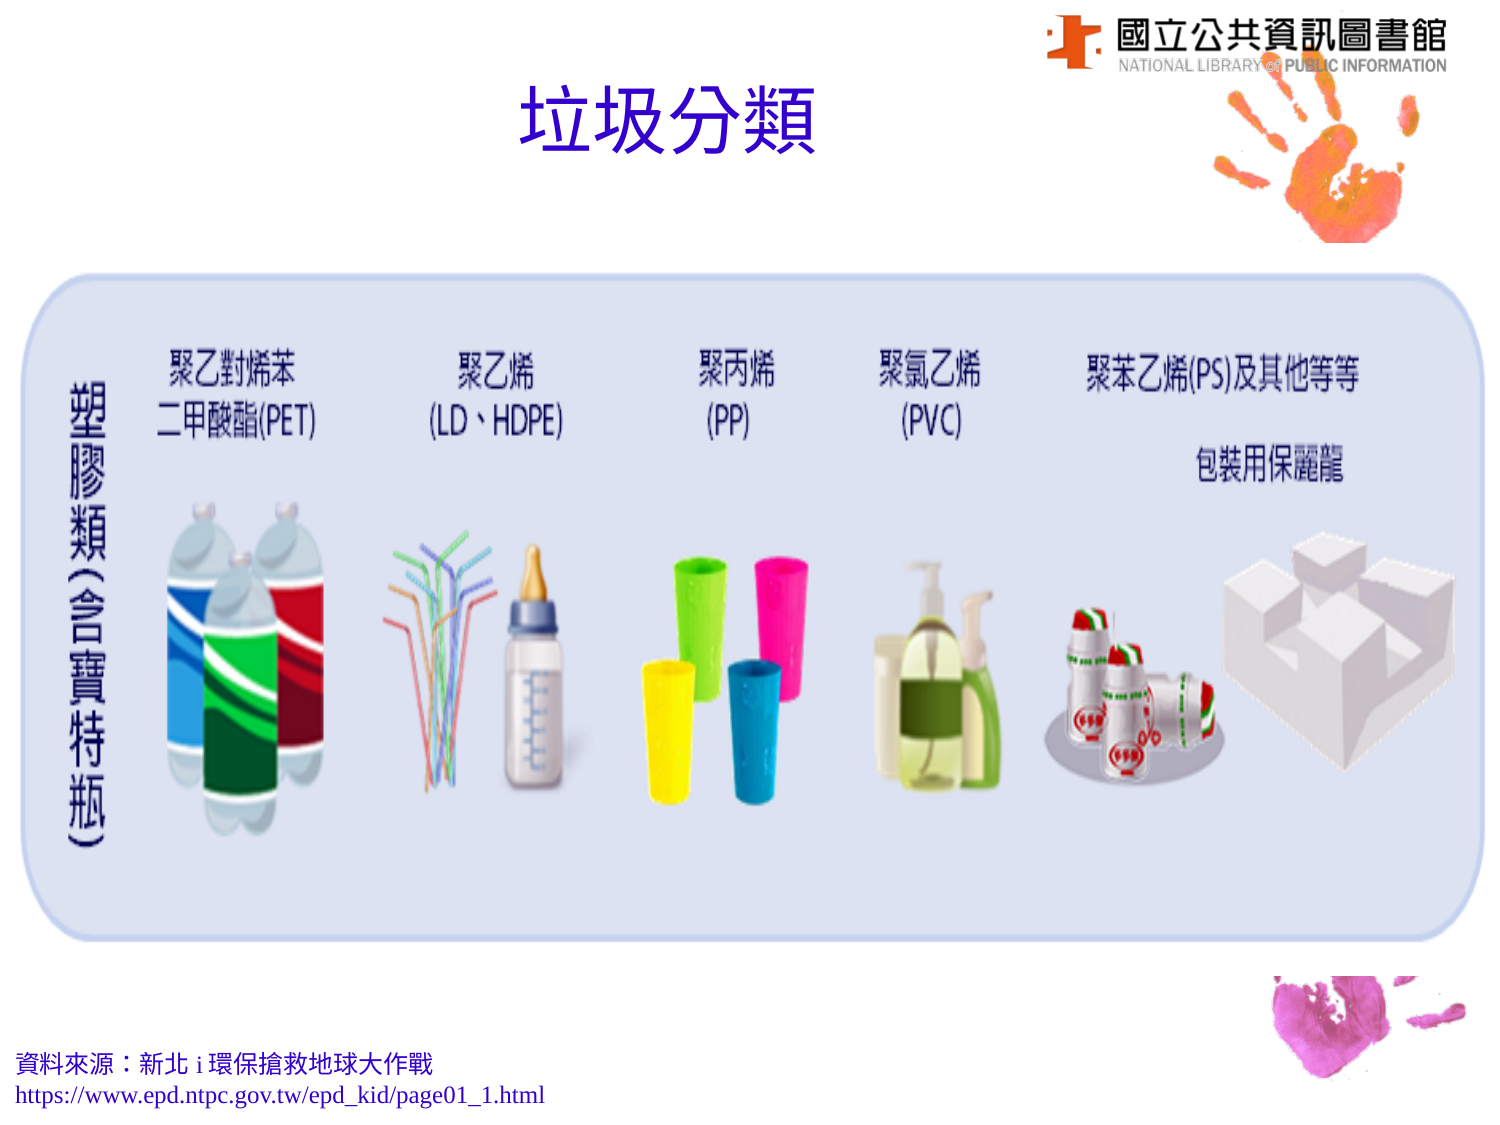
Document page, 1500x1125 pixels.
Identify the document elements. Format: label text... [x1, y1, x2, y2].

picture [0, 243, 1500, 976]
title 垃圾分類 [112, 24, 1176, 213]
text_box 資料來源：新北i環保搶救地球大作戰 https://www.epd.ntpc.gov.tw/epd_kid/page01_1.html [0, 1040, 1205, 1117]
